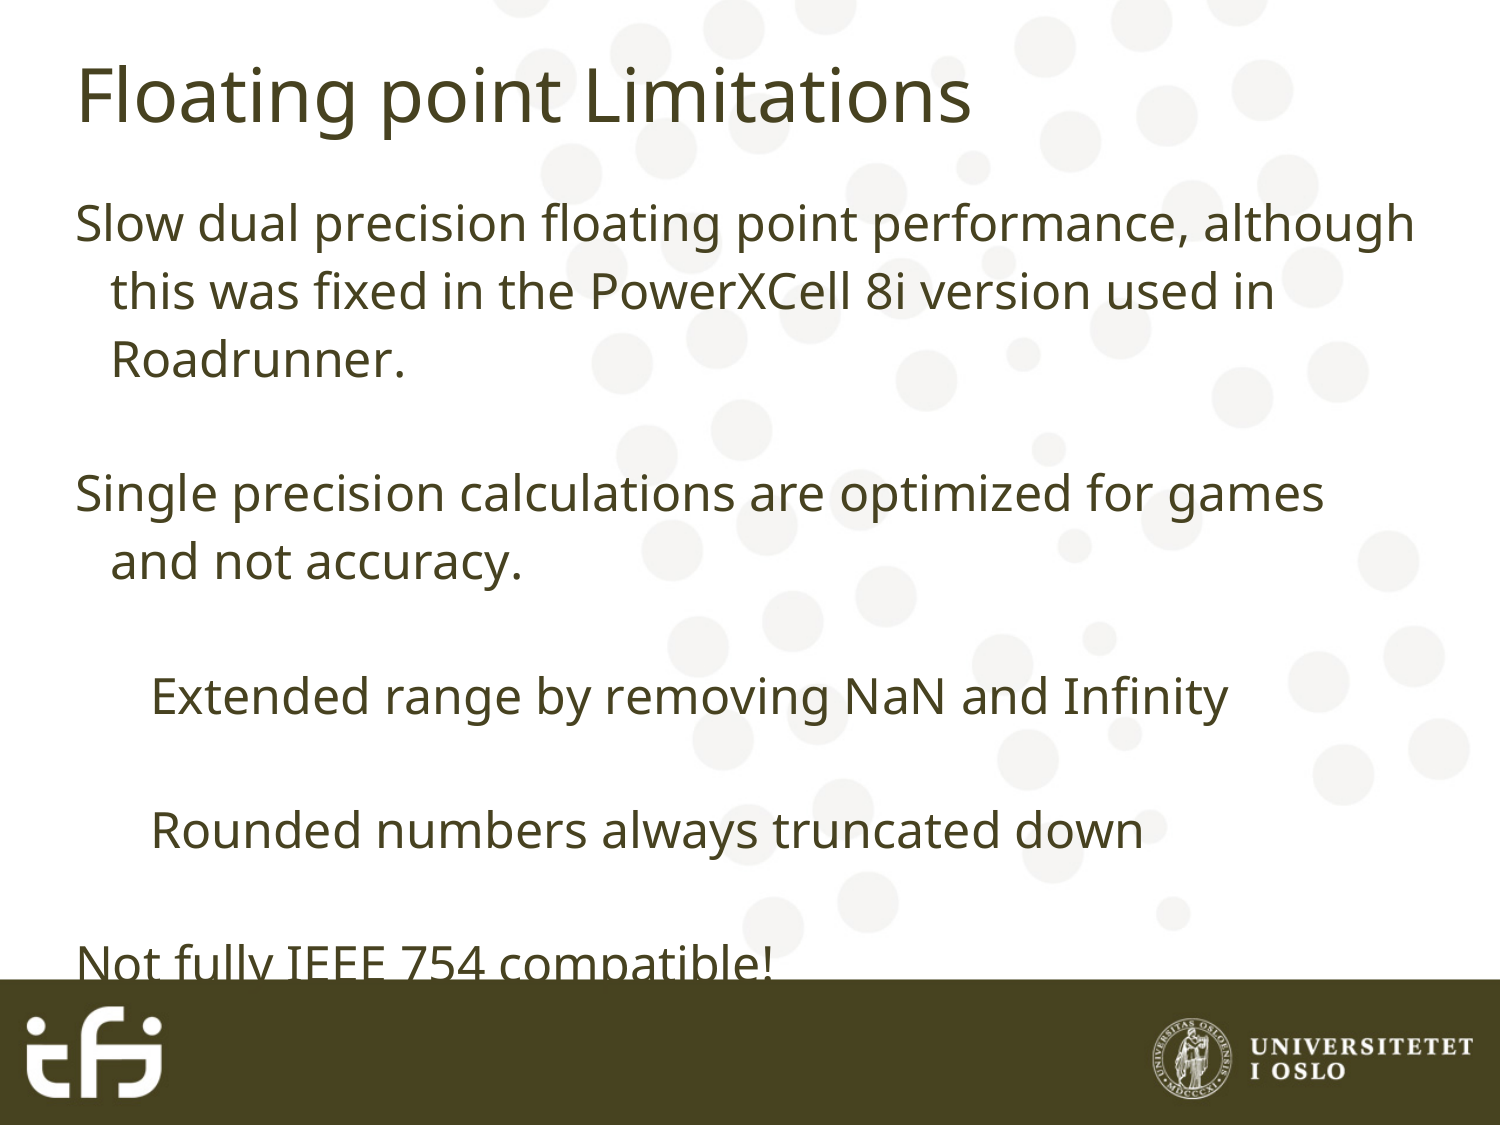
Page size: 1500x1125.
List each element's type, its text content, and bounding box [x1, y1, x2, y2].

title Floating point Limitations [75, 47, 1426, 139]
list Slow dual precision floating point performance, although this was fixed in the PowerXCell 8i version used in Roadrunner. Single precision calculations are optimized for games and not accuracy. Extended range by removing NaN and Infinity Rounded numbers always truncated down Not fully IEEE 754 compatible! [75, 187, 1426, 923]
picture [0, 0, 1500, 1125]
